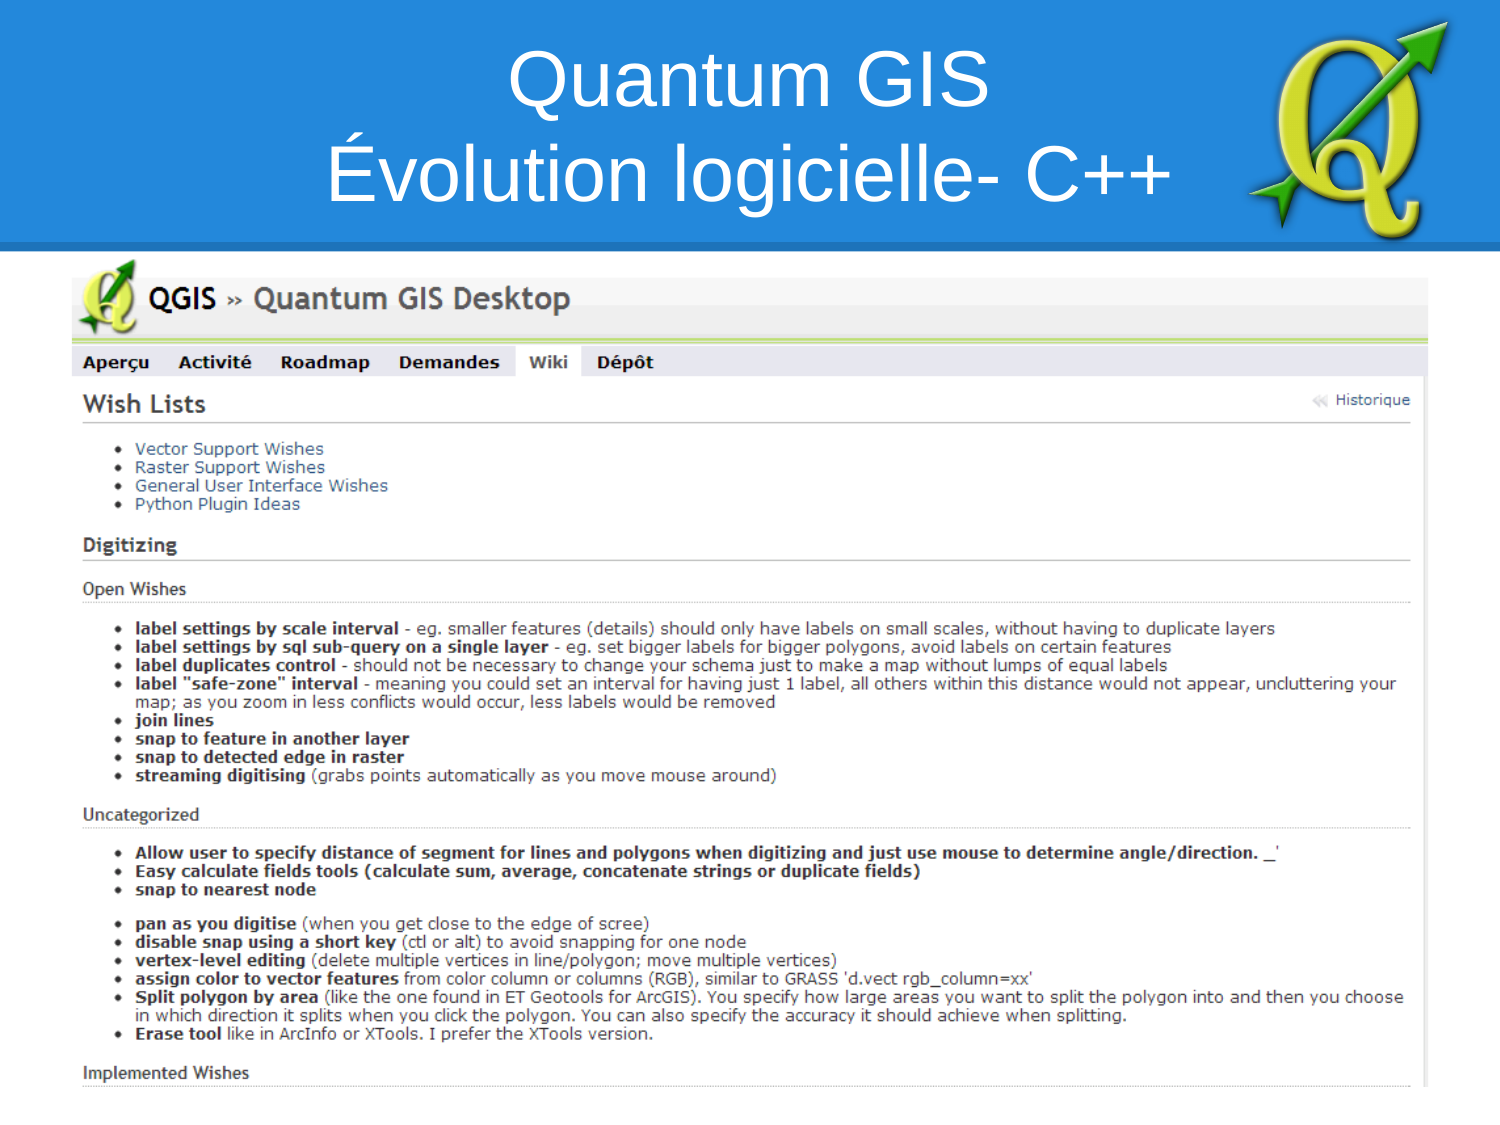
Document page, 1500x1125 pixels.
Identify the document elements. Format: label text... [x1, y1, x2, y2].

text_box [1238, 10, 1459, 248]
title Quantum GIS Évolution logicielle- C++ [75, 12, 1238, 233]
text_box [71, 253, 1429, 1087]
